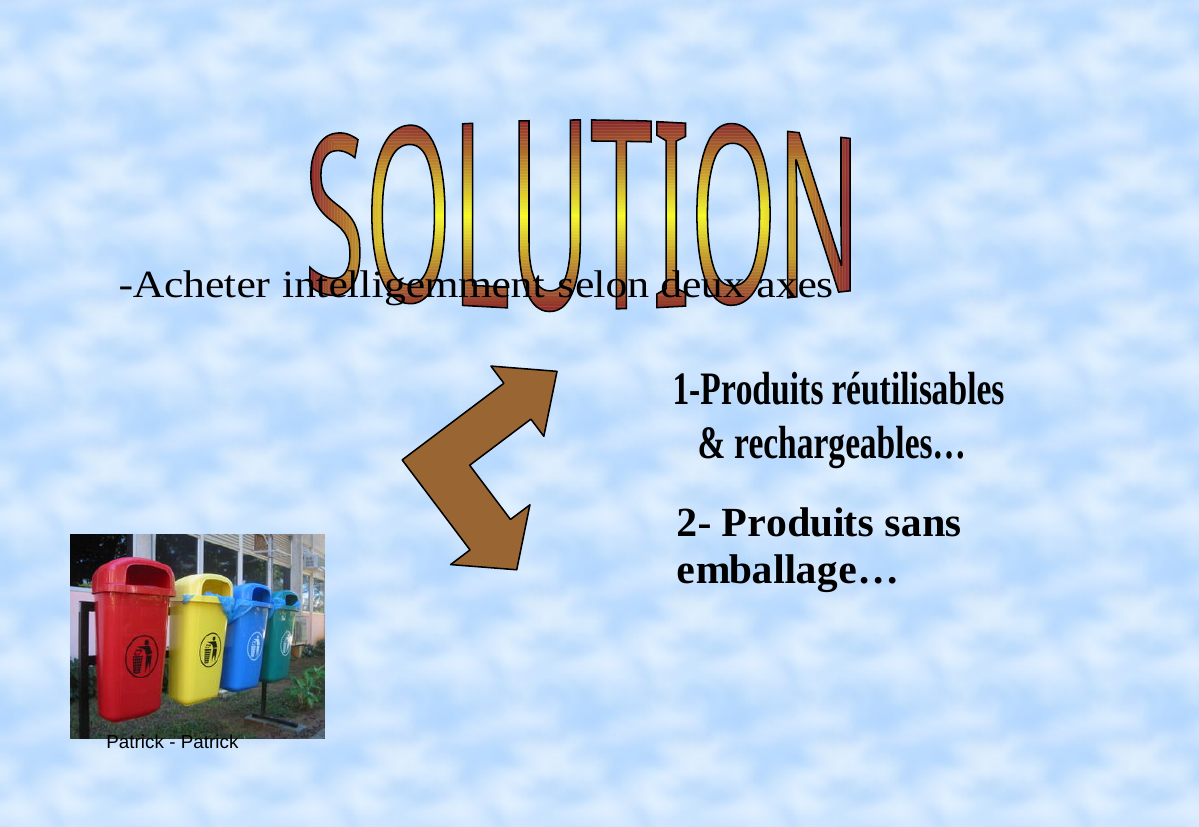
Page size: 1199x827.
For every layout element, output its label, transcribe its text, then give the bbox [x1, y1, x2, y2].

text_box [402, 366, 558, 570]
text_box SOLUTION [371, 125, 445, 261]
text_box SOLUTION [519, 120, 531, 261]
text_box SOLUTION [696, 123, 771, 261]
text_box SOLUTION [591, 119, 652, 261]
text_box SOLUTION [569, 119, 581, 261]
text_box Patrick - Patrick [91, 647, 266, 768]
picture [0, 0, 1199, 827]
text_box SOLUTION [462, 123, 473, 261]
text_box SOLUTION [841, 137, 851, 292]
chart [117, 261, 1044, 633]
text_box SOLUTION [310, 132, 360, 261]
text_box SOLUTION [787, 131, 840, 261]
text_box SOLUTION [656, 121, 686, 261]
